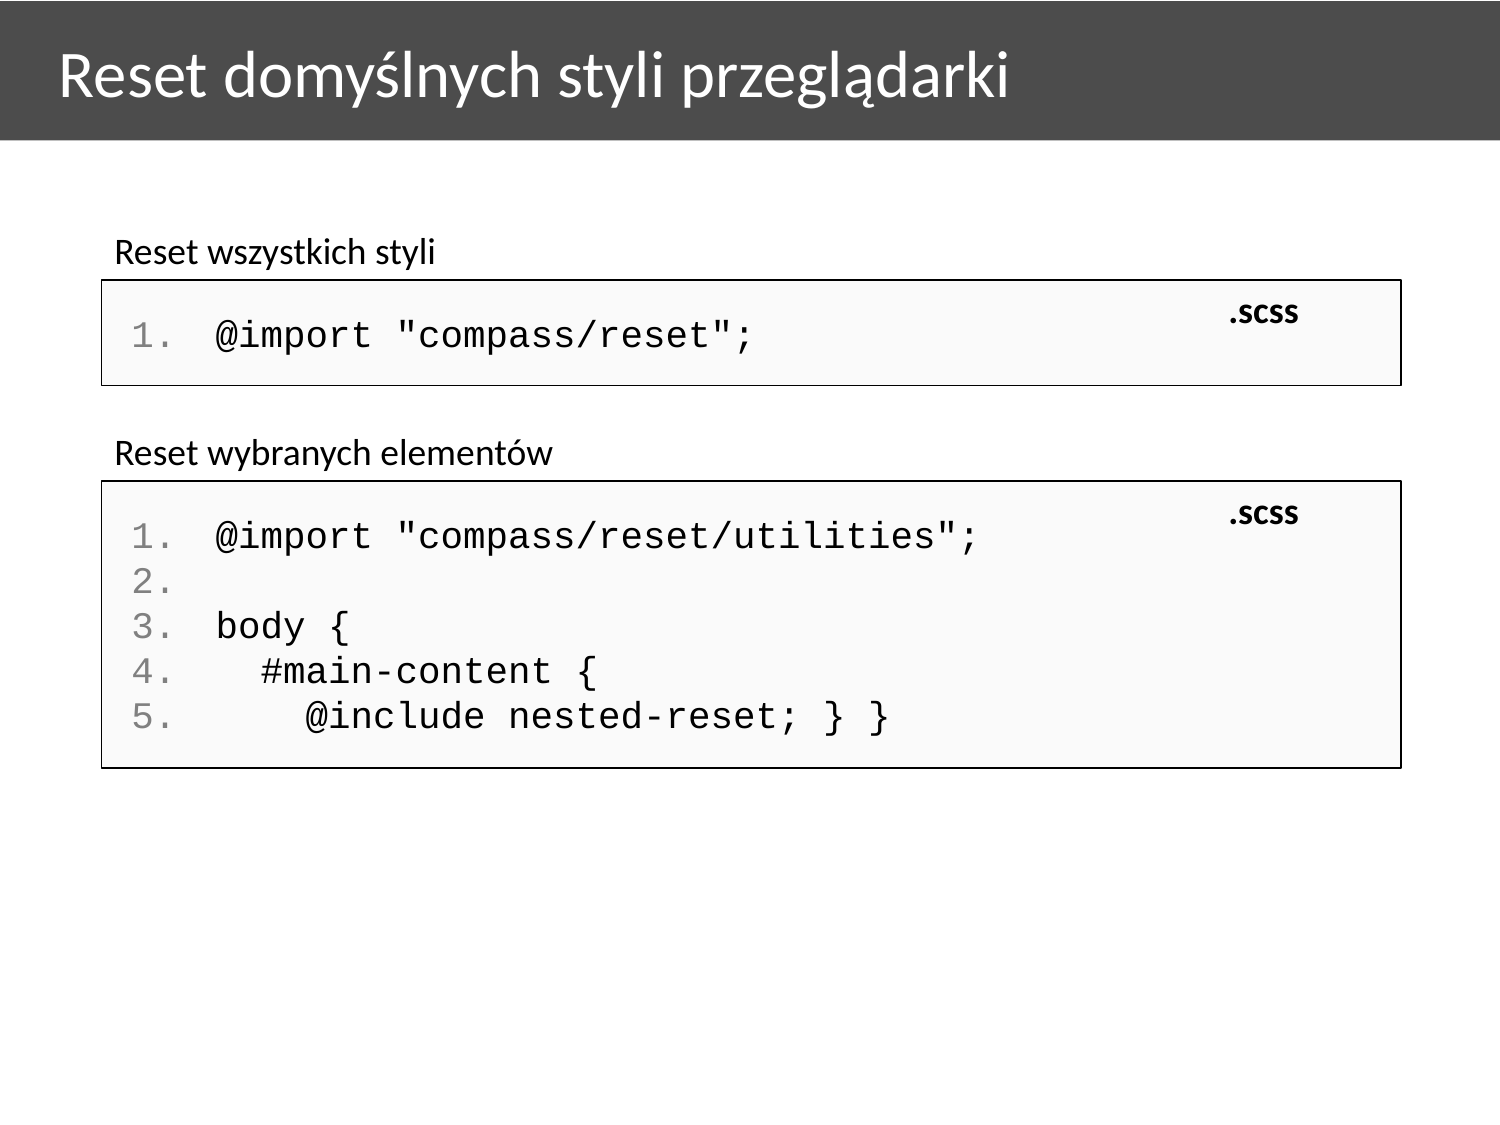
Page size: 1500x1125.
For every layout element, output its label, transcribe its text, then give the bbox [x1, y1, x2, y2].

text_box Reset domyślnych styli przeglądarki [0, 1, 1500, 140]
text_box .scss [1213, 278, 1403, 340]
text_box @import "compass/reset"; [101, 280, 1401, 386]
text_box .scss [1213, 479, 1403, 541]
text_box Reset wszystkich styli [99, 219, 891, 281]
text_box Reset wybranych elementów [99, 420, 891, 482]
text_box @import "compass/reset/utilities"; body { #main-content { @include nested-reset; } } [101, 481, 1401, 768]
